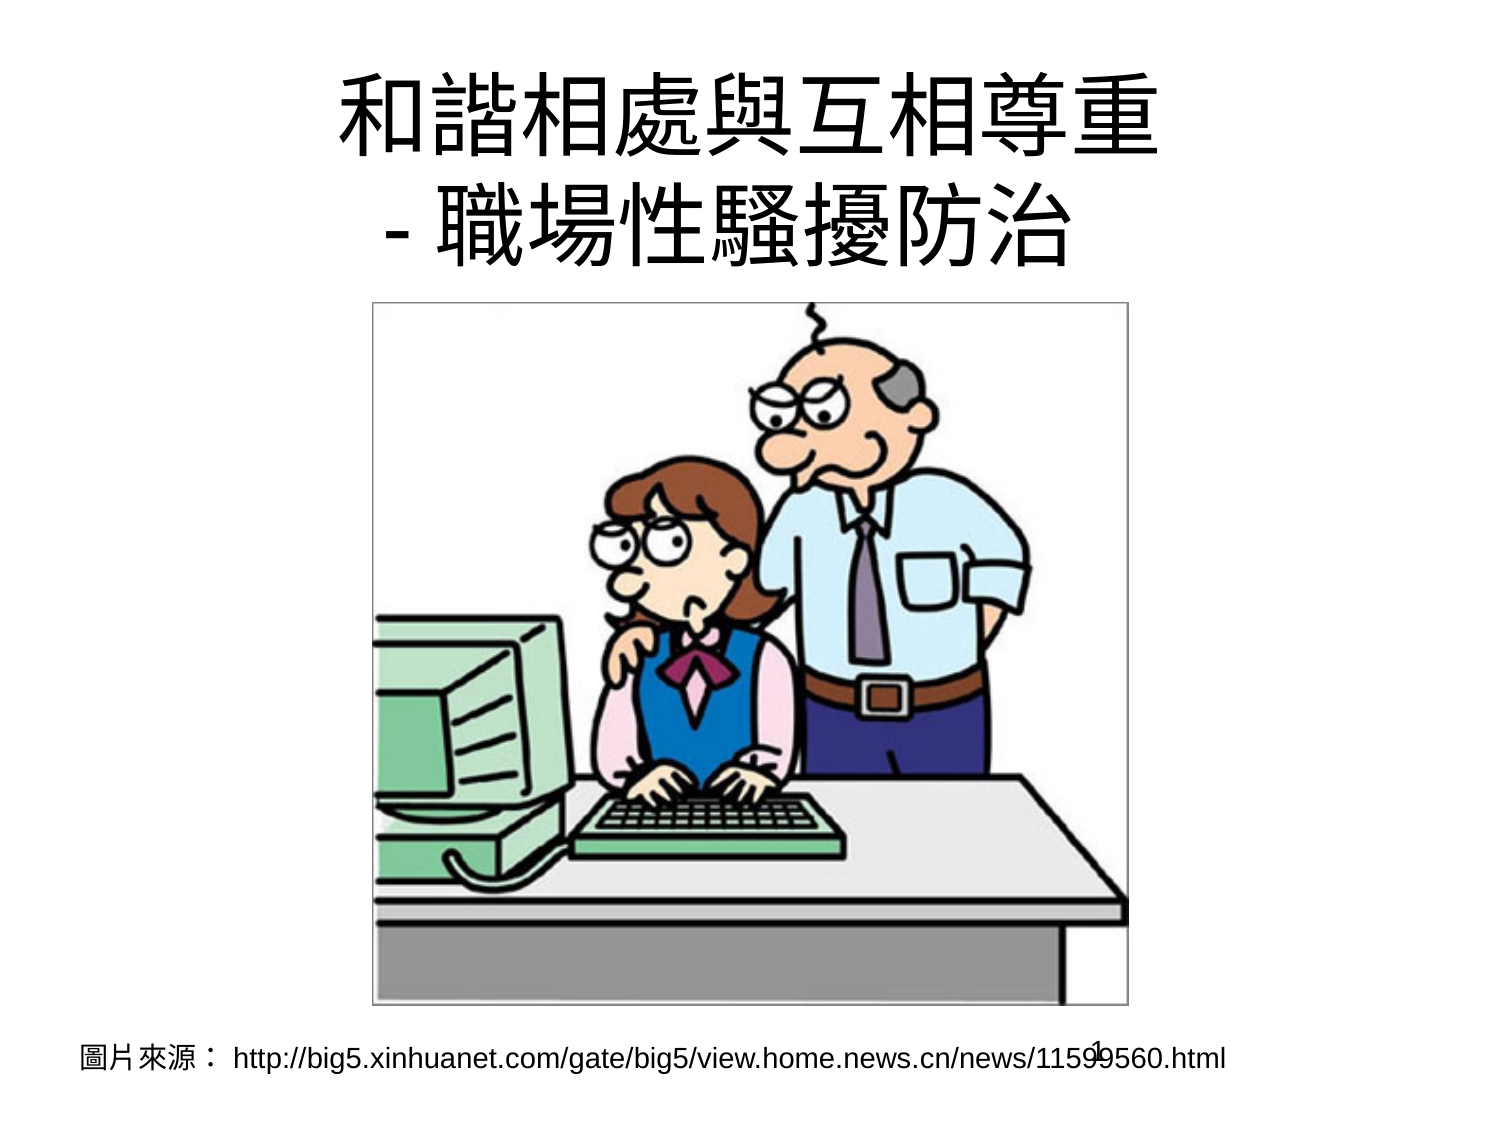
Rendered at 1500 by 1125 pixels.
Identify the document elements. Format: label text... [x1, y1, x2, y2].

title 和諧相處與互相尊重 -職場性騷擾防治 [75, 45, 1426, 291]
picture [372, 302, 1129, 1006]
text_box [1074, 1024, 1426, 1103]
text_box 圖片來源：http://big5.xinhuanet.com/gate/big5/view.home.news.cn/news/11599560.html [65, 1031, 1243, 1082]
